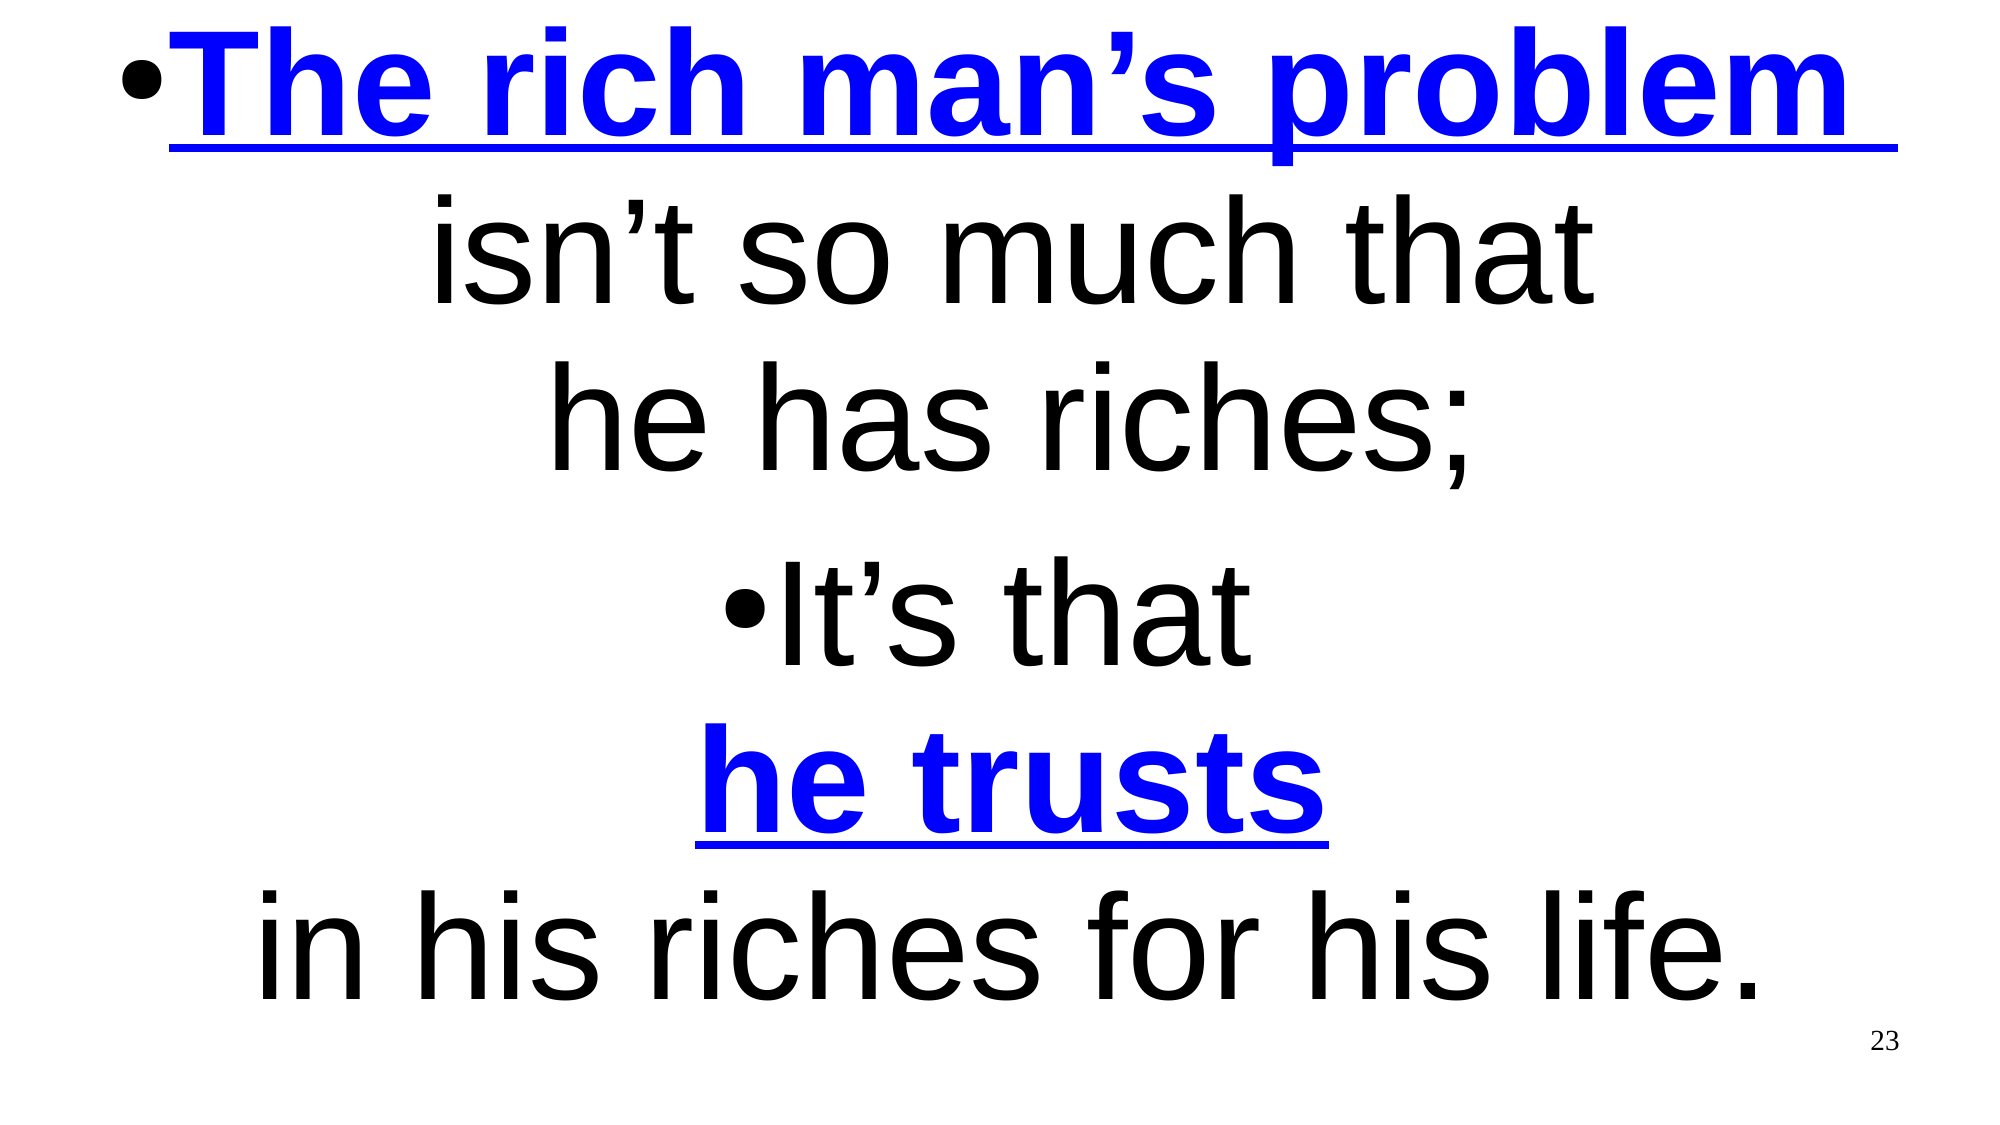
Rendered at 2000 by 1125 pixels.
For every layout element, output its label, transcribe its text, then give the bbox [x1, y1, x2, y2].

list The rich man’s problem isn’t so much that he has riches; It’s that he trusts in his riches for his life. [0, 0, 1996, 1123]
